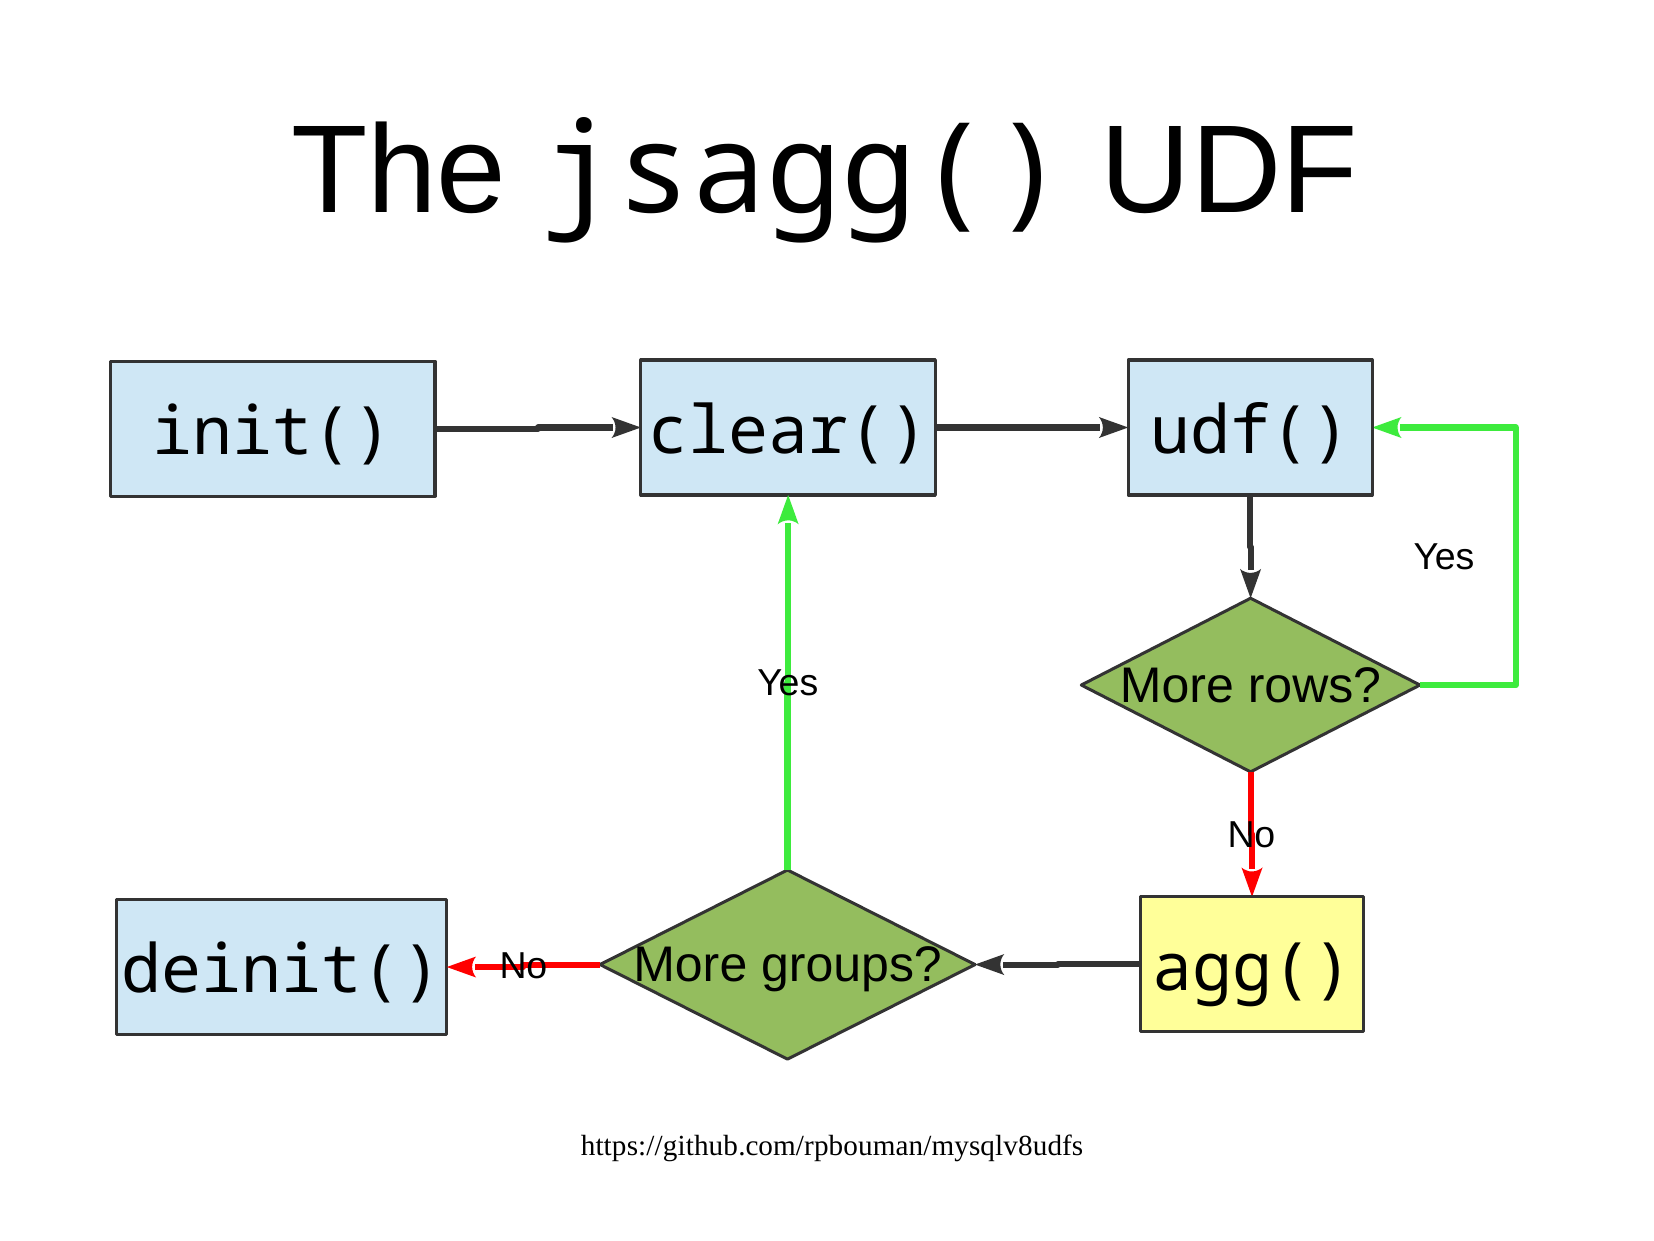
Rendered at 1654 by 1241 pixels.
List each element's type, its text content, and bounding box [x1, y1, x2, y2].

text_box agg() [1140, 896, 1364, 1032]
text_box udf() [1128, 360, 1373, 496]
text_box clear() [640, 360, 936, 496]
text_box More rows? [1081, 598, 1420, 772]
text_box deinit() [116, 899, 447, 1035]
text_box init() [110, 361, 436, 497]
title The jsagg() UDF [80, 60, 1569, 268]
text_box More groups? [600, 870, 975, 1060]
